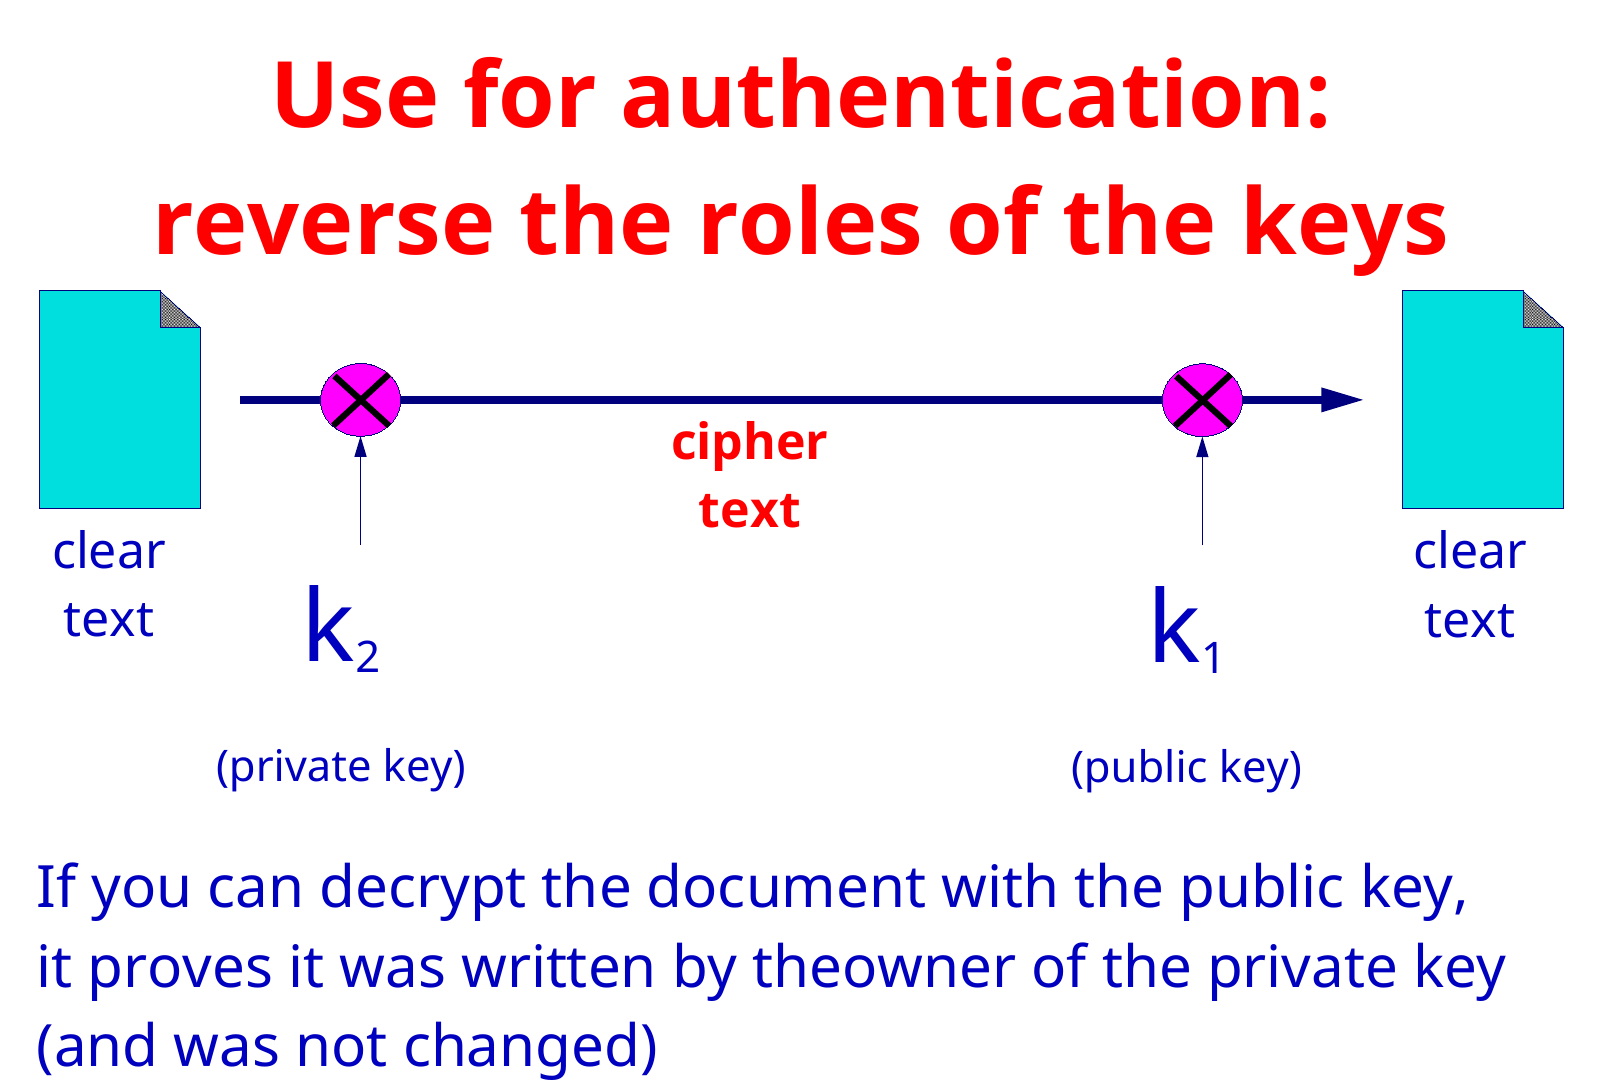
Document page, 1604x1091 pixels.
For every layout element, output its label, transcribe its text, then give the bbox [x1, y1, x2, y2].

text_box [39, 290, 201, 509]
text_box cipher text [670, 405, 829, 543]
text_box [367, 377, 401, 423]
text_box [1177, 406, 1228, 437]
text_box [335, 406, 386, 437]
text_box If you can decrypt the document with the public key, it proves it was written by theowner of the private key (and was not changed) [36, 845, 1523, 1084]
title Use for authentication: reverse the roles of the keys [131, 26, 1472, 235]
text_box clear text [1413, 515, 1528, 653]
text_box [320, 363, 386, 427]
text_box k1 (public key) [1070, 555, 1303, 796]
text_box [1208, 376, 1243, 424]
text_box [1162, 363, 1228, 427]
text_box clear text [52, 514, 167, 652]
text_box k2 (private key) [216, 554, 467, 795]
text_box [1402, 290, 1564, 509]
